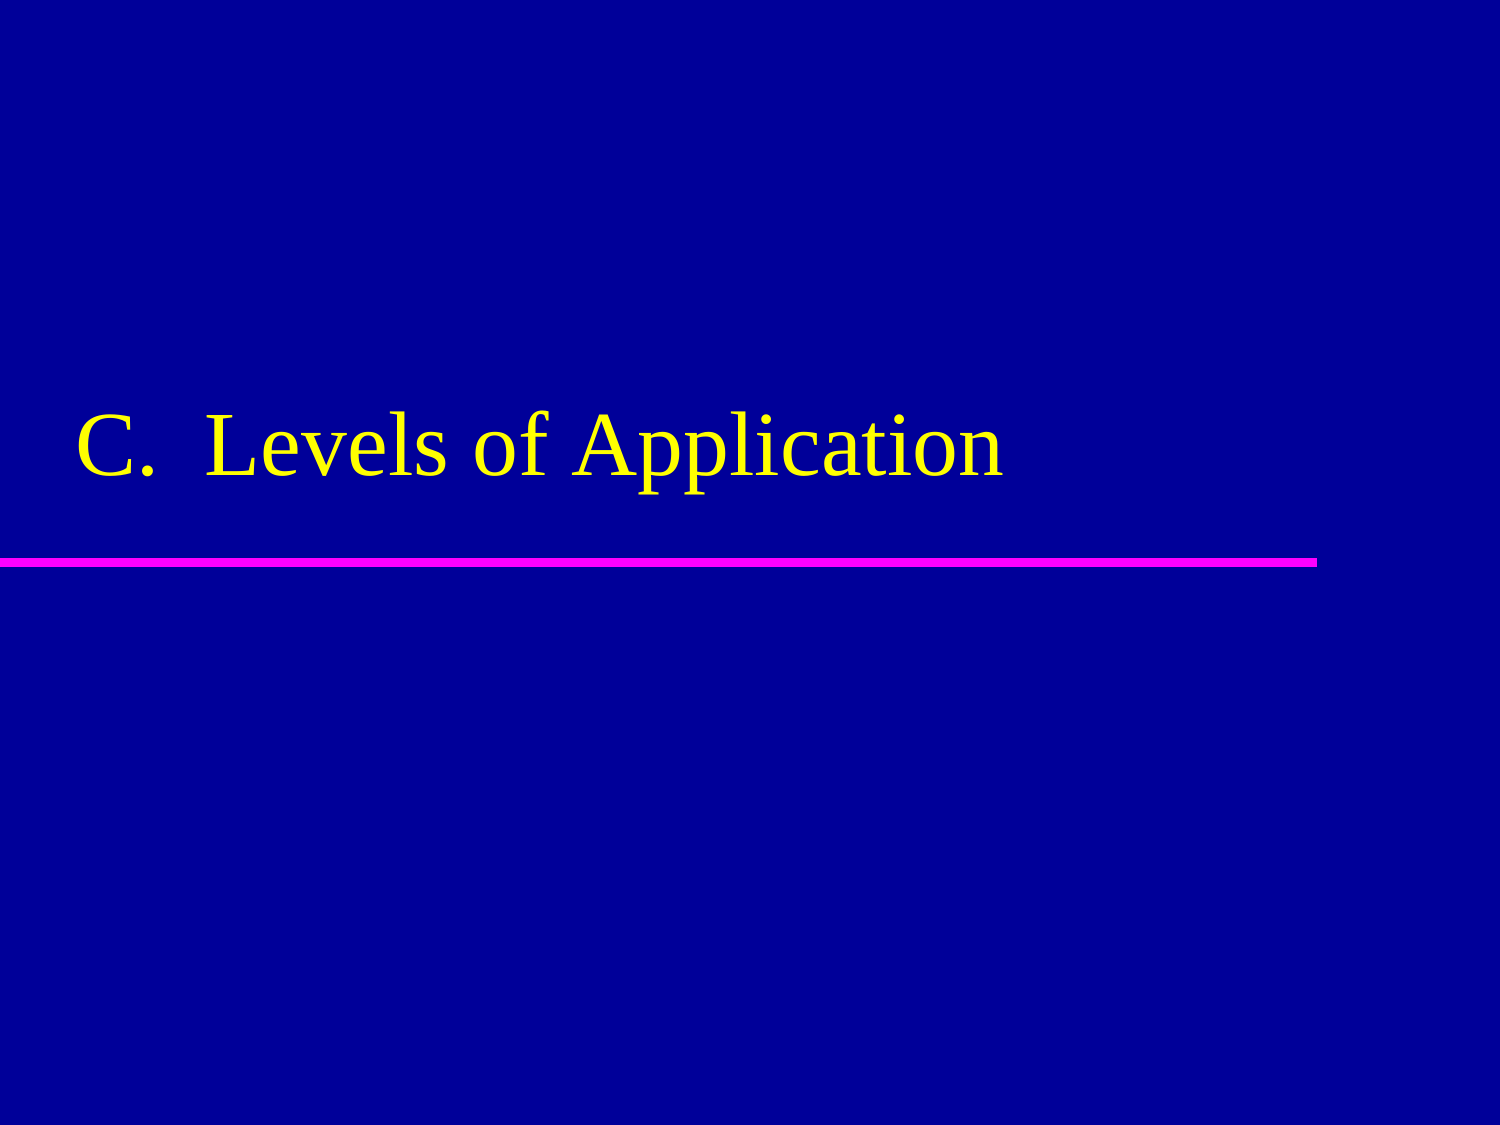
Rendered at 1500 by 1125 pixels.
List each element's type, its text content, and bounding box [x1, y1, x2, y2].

title C. Levels of Application [75, 327, 1338, 563]
